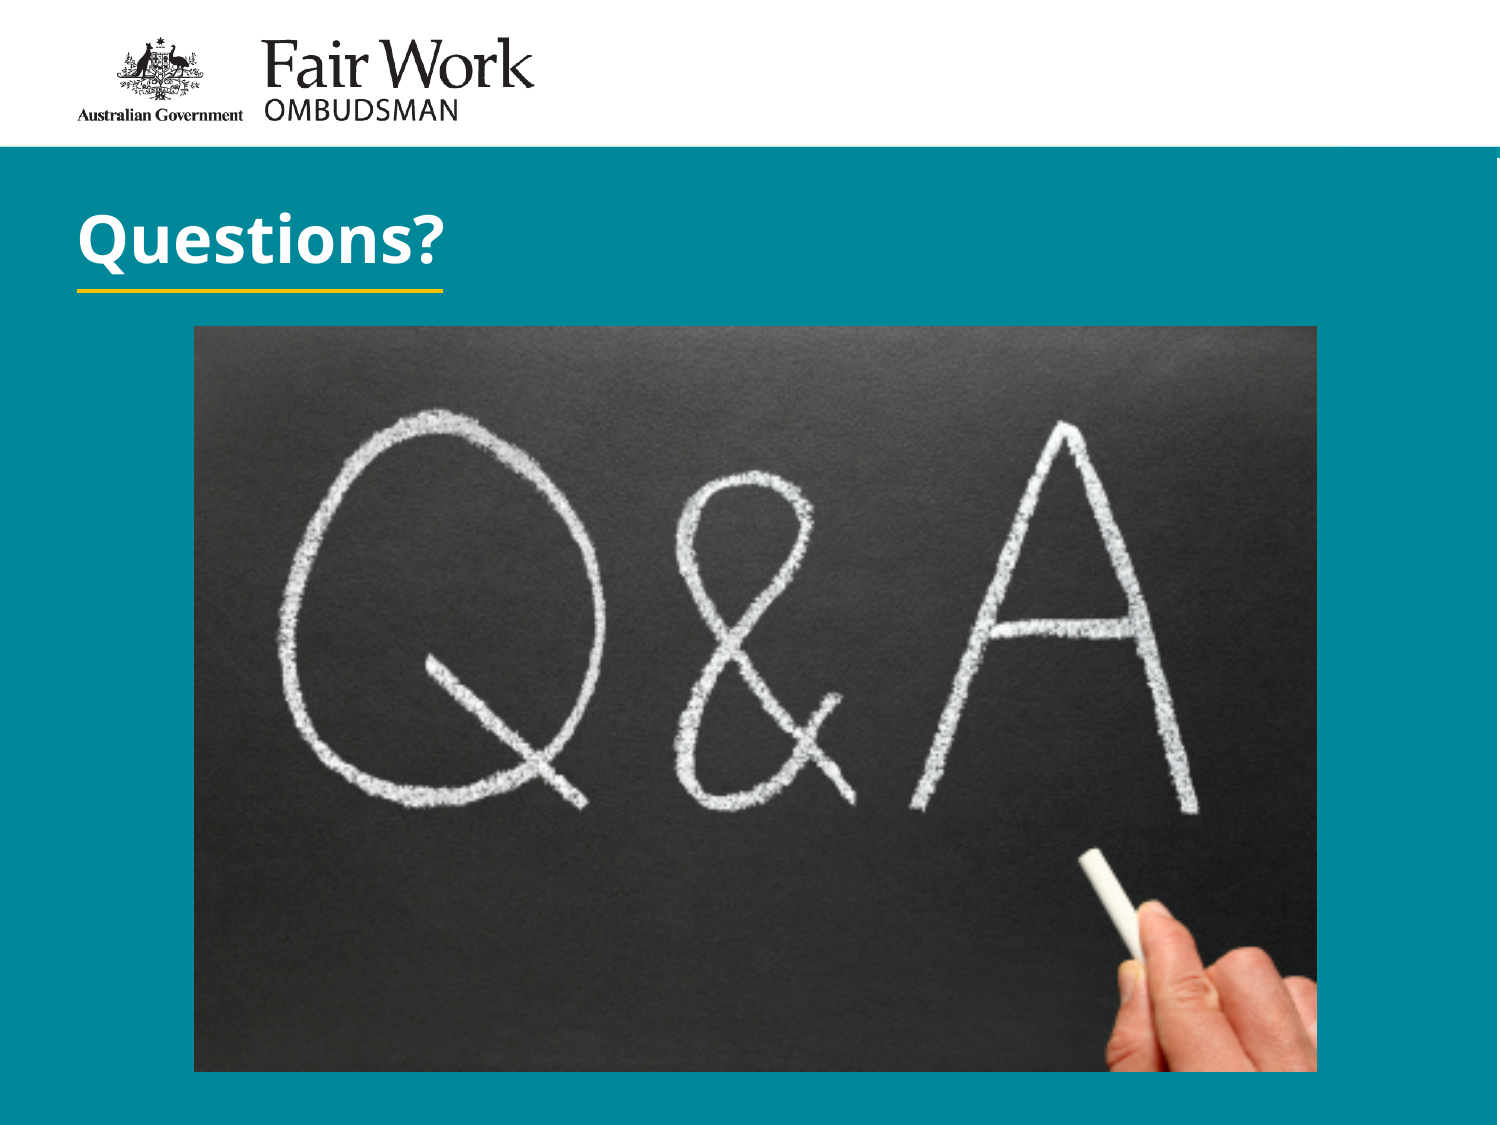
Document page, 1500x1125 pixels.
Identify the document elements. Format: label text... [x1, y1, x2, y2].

picture [194, 326, 1317, 1072]
title Questions? [76, 136, 1461, 339]
text_box [0, 149, 1495, 1125]
picture [67, 22, 544, 138]
text_box [65, 9, 511, 137]
